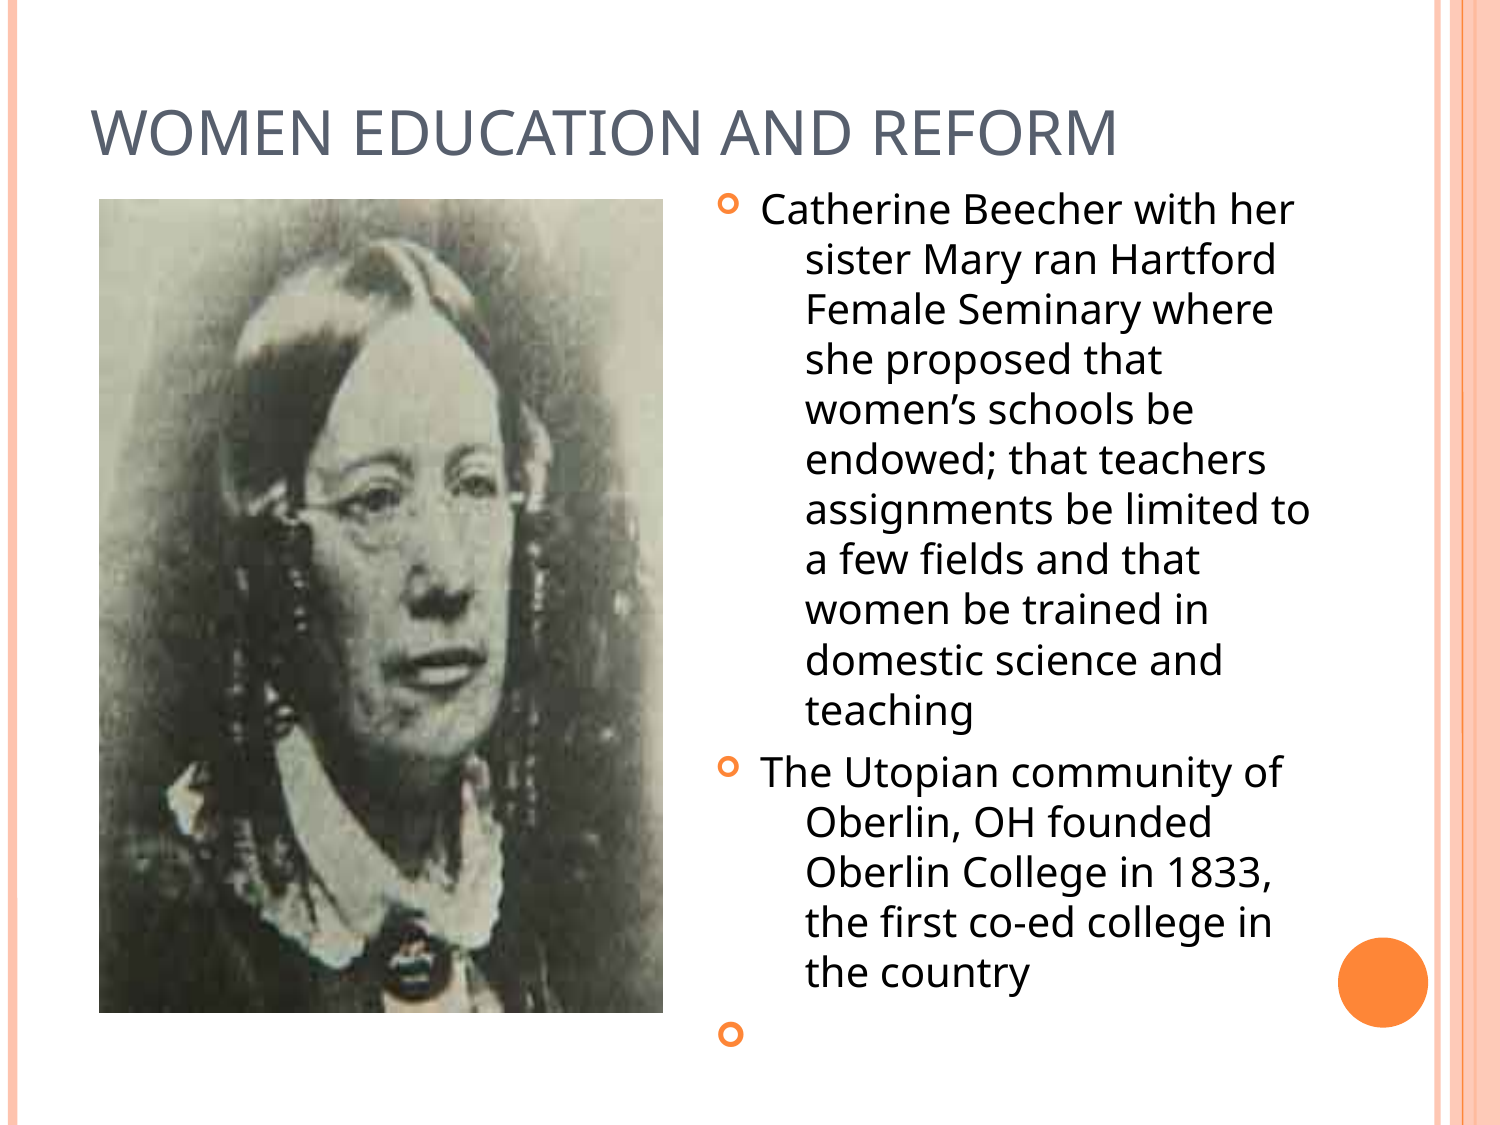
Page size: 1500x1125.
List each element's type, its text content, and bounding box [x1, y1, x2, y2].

list Catherine Beecher with her sister Mary ran Hartford Female Seminary where she proposed that women’s schools be endowed; that teachers assignments be limited to a few fields and that women be trained in domestic science and teaching The Utopian community of Oberlin, OH founded Oberlin College in 1833, the first co-ed college in the country [700, 174, 1338, 1013]
title Women Education and Reform [75, 45, 1300, 175]
picture [99, 200, 663, 1013]
